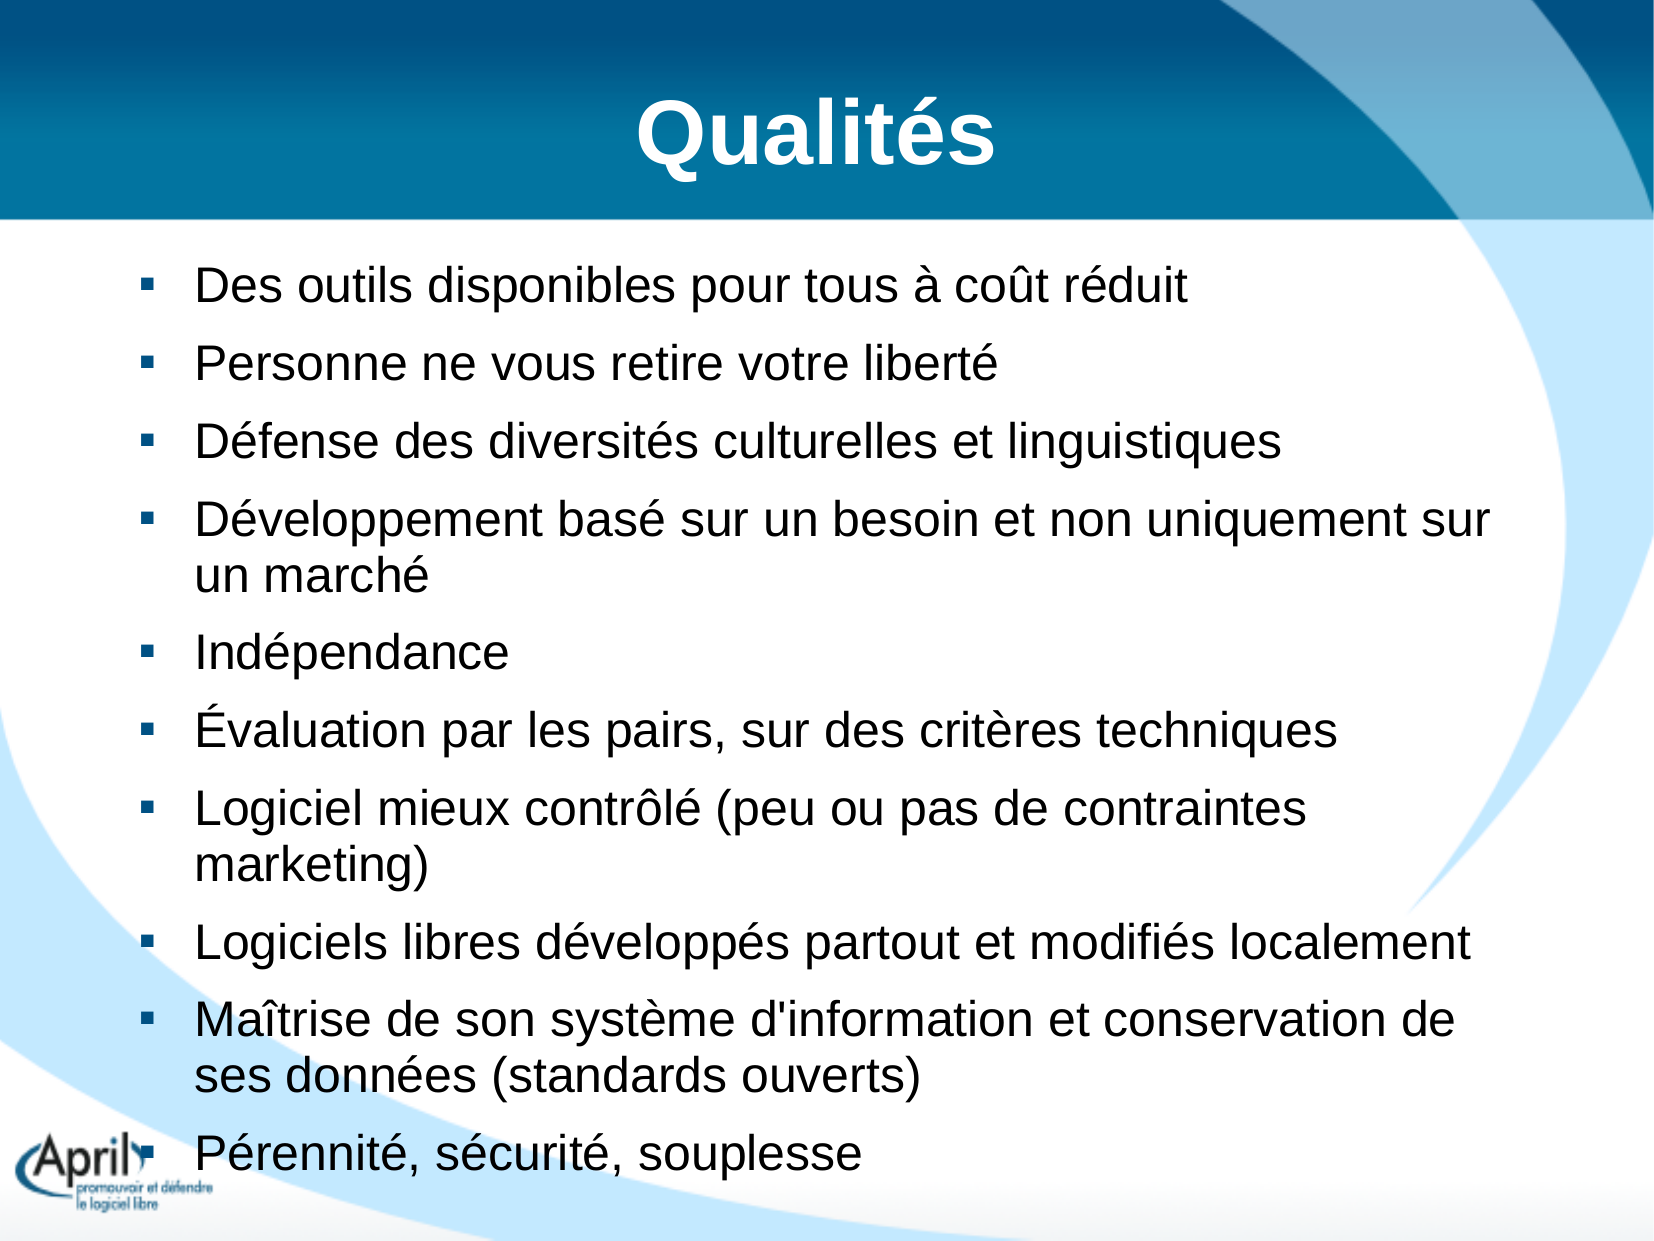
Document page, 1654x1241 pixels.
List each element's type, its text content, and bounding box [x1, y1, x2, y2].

picture [0, 0, 1654, 1241]
list Des outils disponibles pour tous à coût réduit Personne ne vous retire votre liberté Défense des diversités culturelles et linguistiques Développement basé sur un besoin et non uniquement sur un marché Indépendance Évaluation par les pairs, sur des critères techniques Logiciel mieux contrôlé (peu ou pas de contraintes marketing) Logiciels libres développés partout et modifiés localement Maîtrise de son système d'information et conservation de ses données (standards ouverts) Pérennité, sécurité, souplesse [123, 257, 1536, 1182]
title Qualités [123, 29, 1536, 237]
